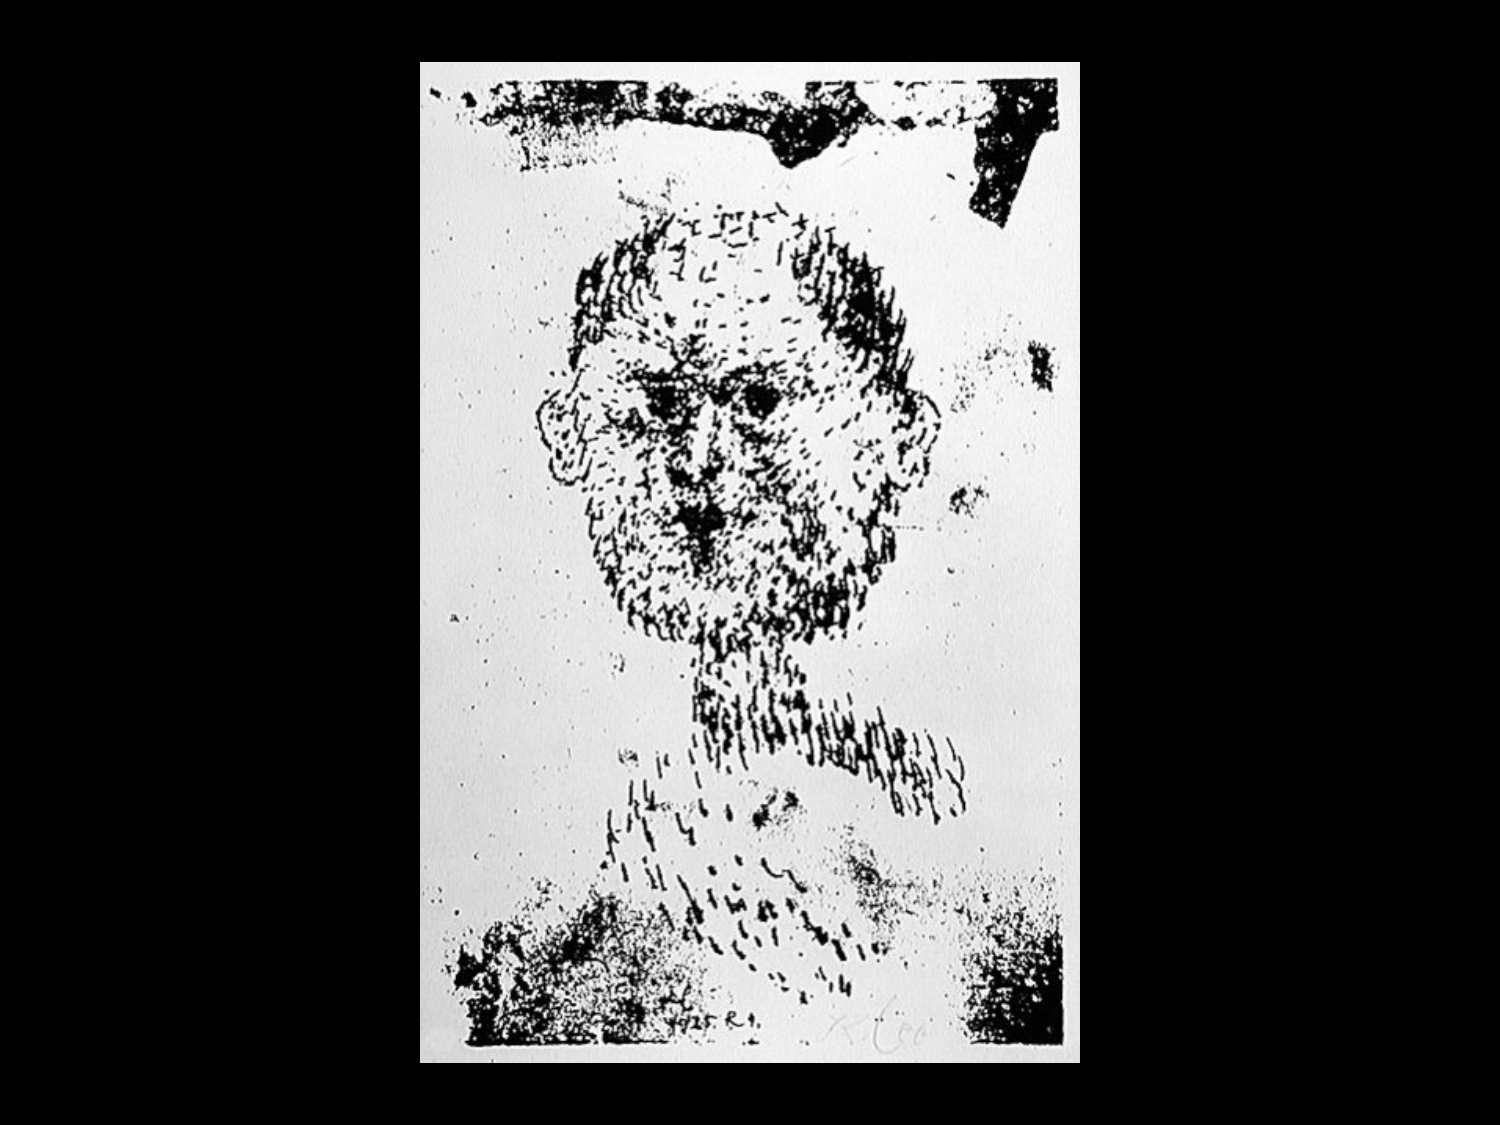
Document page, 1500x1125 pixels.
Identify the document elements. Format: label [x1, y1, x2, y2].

picture [420, 62, 1080, 1063]
